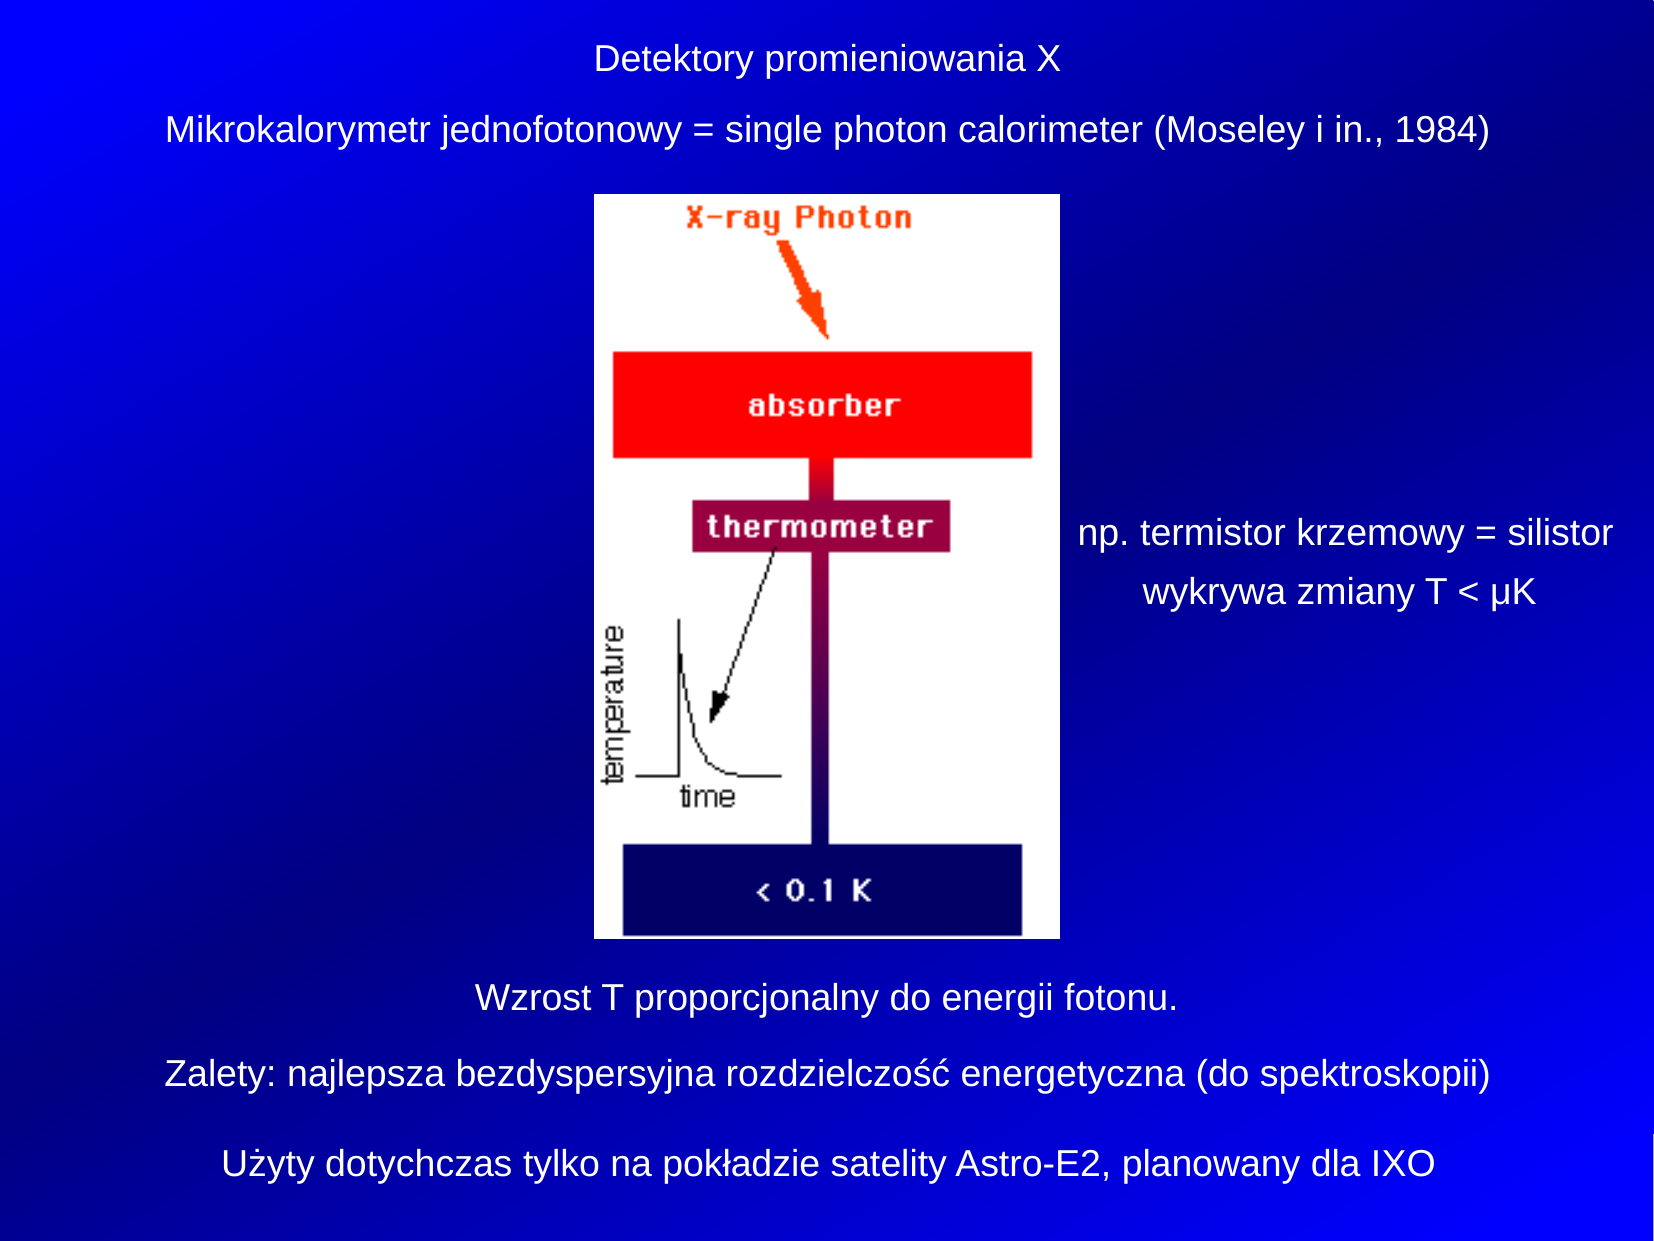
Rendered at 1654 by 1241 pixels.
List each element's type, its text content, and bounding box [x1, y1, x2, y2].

text_box Użyty dotychczas tylko na pokładzie satelity Astro-E2, planowany dla IXO [206, 1134, 1452, 1192]
text_box wykrywa zmiany T < μK [1127, 563, 1552, 621]
text_box Mikrokalorymetr jednofotonowy = single photon calorimeter (Moseley i in., 1984) [150, 100, 1506, 158]
text_box Detektory promieniowania X [578, 29, 1077, 87]
text_box np. termistor krzemowy = silistor [1062, 504, 1629, 561]
text_box Zalety: najlepsza bezdyspersyjna rozdzielczość energetyczna (do spektroskopii) [149, 1045, 1506, 1103]
picture [594, 194, 1060, 939]
text_box Wzrost T proporcjonalny do energii fotonu. [460, 968, 1194, 1026]
